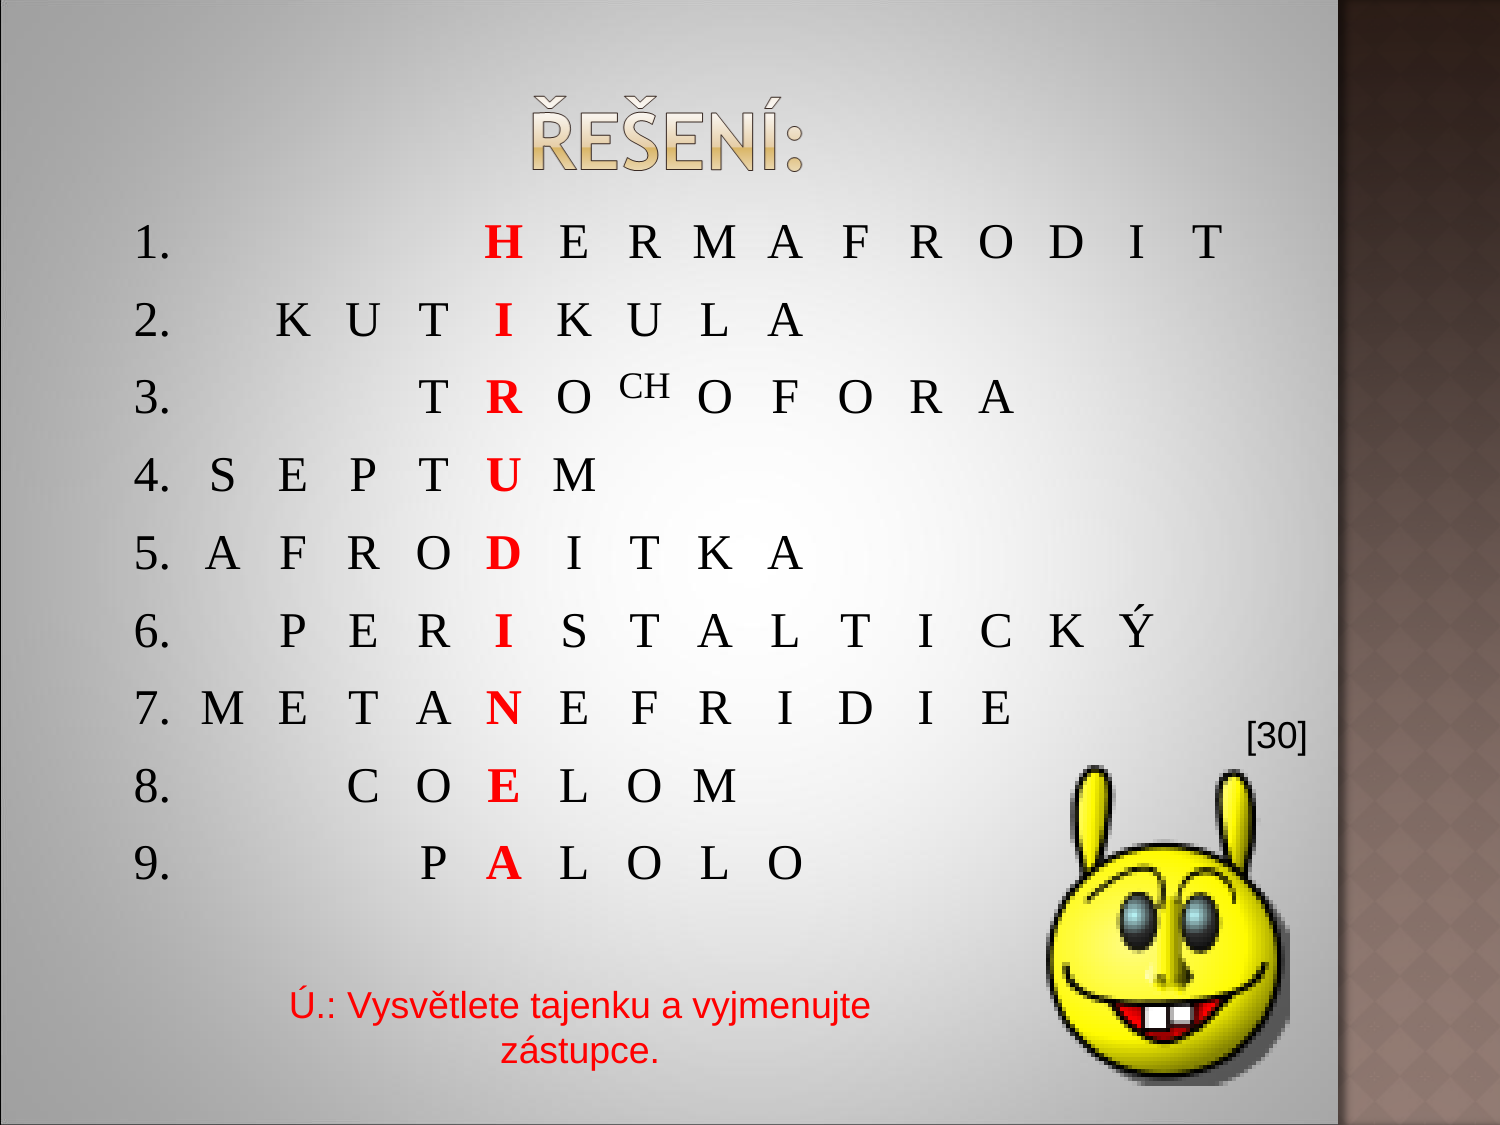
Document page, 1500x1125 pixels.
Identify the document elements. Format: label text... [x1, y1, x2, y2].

table_cell [1102, 666, 1172, 744]
table_cell L [750, 588, 820, 666]
table_cell [1031, 744, 1102, 821]
text_box [73, 52, 1265, 189]
table_cell C [961, 588, 1031, 666]
table_cell [820, 510, 891, 588]
table_cell [1172, 666, 1242, 744]
table_header [258, 199, 328, 277]
table_cell [188, 744, 258, 821]
table_header O [961, 199, 1031, 277]
table_cell T [398, 277, 469, 355]
table_cell Ý [1102, 588, 1172, 666]
table_cell [820, 277, 891, 355]
table_cell L [680, 277, 750, 355]
table_cell R [398, 588, 469, 666]
table_cell I [539, 510, 609, 588]
table_cell 2. [117, 277, 188, 355]
table_cell [328, 821, 398, 899]
table_cell [750, 433, 820, 510]
table_cell P [258, 588, 328, 666]
table_cell O [398, 510, 469, 588]
table_cell E [328, 588, 398, 666]
table_cell T [398, 433, 469, 510]
table_cell O [680, 355, 750, 433]
table_cell [1102, 355, 1172, 433]
table_cell K [680, 510, 750, 588]
table_cell I [891, 588, 961, 666]
table_cell D [469, 510, 539, 588]
table_cell O [398, 744, 469, 821]
table_cell P [328, 433, 398, 510]
table_header M [680, 199, 750, 277]
table_cell I [750, 666, 820, 744]
table_cell [1102, 433, 1172, 510]
text_box Ú.: Vysvětlete tajenku a vyjmenujte zástupce. [175, 973, 985, 1124]
table_cell [258, 821, 328, 899]
table_cell [258, 355, 328, 433]
table_cell [188, 277, 258, 355]
table_cell M [539, 433, 609, 510]
table_cell [750, 744, 820, 821]
table_cell T [609, 588, 680, 666]
table_cell T [398, 355, 469, 433]
table_cell A [188, 510, 258, 588]
table_cell [1172, 277, 1242, 355]
table_cell [1172, 744, 1231, 761]
table_cell [820, 744, 891, 821]
table_header I [1102, 199, 1172, 277]
table_cell A [680, 588, 750, 666]
table_cell 7. [117, 666, 188, 744]
table_cell A [750, 277, 820, 355]
table_cell E [258, 666, 328, 744]
table_cell [680, 433, 750, 510]
table_cell F [750, 355, 820, 433]
table_cell [891, 510, 961, 588]
table_cell [1102, 510, 1172, 588]
table_cell [891, 744, 961, 821]
table_cell I [891, 666, 961, 744]
table_cell T [820, 588, 891, 666]
table_cell [961, 744, 1031, 821]
table_cell F [609, 666, 680, 744]
table_cell [1031, 433, 1102, 510]
table_cell E [539, 666, 609, 744]
table_cell [820, 433, 891, 510]
table_header R [609, 199, 680, 277]
table_cell R [469, 355, 539, 433]
table_header E [539, 199, 609, 277]
table_cell R [891, 355, 961, 433]
table_cell [188, 588, 258, 666]
table_cell [609, 433, 680, 510]
table_header F [820, 199, 891, 277]
table_cell R [680, 666, 750, 744]
table_cell [1102, 277, 1172, 355]
table_cell E [961, 666, 1031, 744]
table_header [188, 199, 258, 277]
table_cell [820, 821, 891, 899]
table_cell U [469, 433, 539, 510]
table_cell [1031, 666, 1102, 744]
table_cell T [609, 510, 680, 588]
table_header [328, 199, 398, 277]
table_cell I [469, 277, 539, 355]
table_cell [188, 355, 258, 433]
table_cell [961, 277, 1031, 355]
table_cell K [258, 277, 328, 355]
table_cell A [398, 666, 469, 744]
table_cell [328, 355, 398, 433]
table_cell F [258, 510, 328, 588]
table_cell [1172, 433, 1242, 510]
table_header [398, 199, 469, 277]
table_cell [891, 821, 961, 899]
table_cell [1102, 744, 1172, 761]
table_cell O [609, 744, 680, 821]
table_cell R [328, 510, 398, 588]
table_cell [258, 744, 328, 821]
table_cell 4. [117, 433, 188, 510]
table_cell [961, 510, 1031, 588]
table_cell 8. [117, 744, 188, 821]
table_cell E [258, 433, 328, 510]
table_cell [961, 821, 1031, 899]
table_cell O [820, 355, 891, 433]
table_cell [1031, 355, 1102, 433]
table_cell A [961, 355, 1031, 433]
table_cell 5. [117, 510, 188, 588]
table_cell [1031, 821, 1042, 899]
table_cell N [469, 666, 539, 744]
table_cell C [328, 744, 398, 821]
table_cell O [539, 355, 609, 433]
table_header R [891, 199, 961, 277]
table_cell E [469, 744, 539, 821]
table_cell [188, 821, 258, 899]
table_header T [1172, 199, 1242, 277]
table_cell A [469, 821, 539, 899]
table_cell [1031, 510, 1102, 588]
table_cell [891, 433, 961, 510]
table_cell D [820, 666, 891, 744]
table_cell P [398, 821, 469, 899]
table_cell [891, 277, 961, 355]
table_cell I [469, 588, 539, 666]
table_cell O [750, 821, 820, 899]
table_header 1. [117, 199, 188, 277]
table_cell K [1031, 588, 1102, 666]
table_cell S [188, 433, 258, 510]
table_cell L [539, 744, 609, 821]
table_cell T [328, 666, 398, 744]
table_cell L [680, 821, 750, 899]
table_cell M [188, 666, 258, 744]
table_cell CH [609, 355, 680, 433]
table_cell O [609, 821, 680, 899]
table_cell [1172, 588, 1242, 666]
table_cell 3. [117, 355, 188, 433]
table_cell A [750, 510, 820, 588]
table_cell 6. [117, 588, 188, 666]
table_header D [1031, 199, 1102, 277]
table_cell [961, 433, 1031, 510]
table_cell M [680, 744, 750, 821]
table_cell [1172, 510, 1242, 588]
table_cell K [539, 277, 609, 355]
text_box [30] [1231, 703, 1324, 809]
picture [0, 0, 1500, 1125]
table_cell 9. [117, 821, 188, 899]
table_cell [1031, 277, 1102, 355]
table_cell U [609, 277, 680, 355]
table_header H [469, 199, 539, 277]
table_cell [1172, 355, 1242, 433]
table_header A [750, 199, 820, 277]
table_cell S [539, 588, 609, 666]
table_cell L [539, 821, 609, 899]
table_cell U [328, 277, 398, 355]
